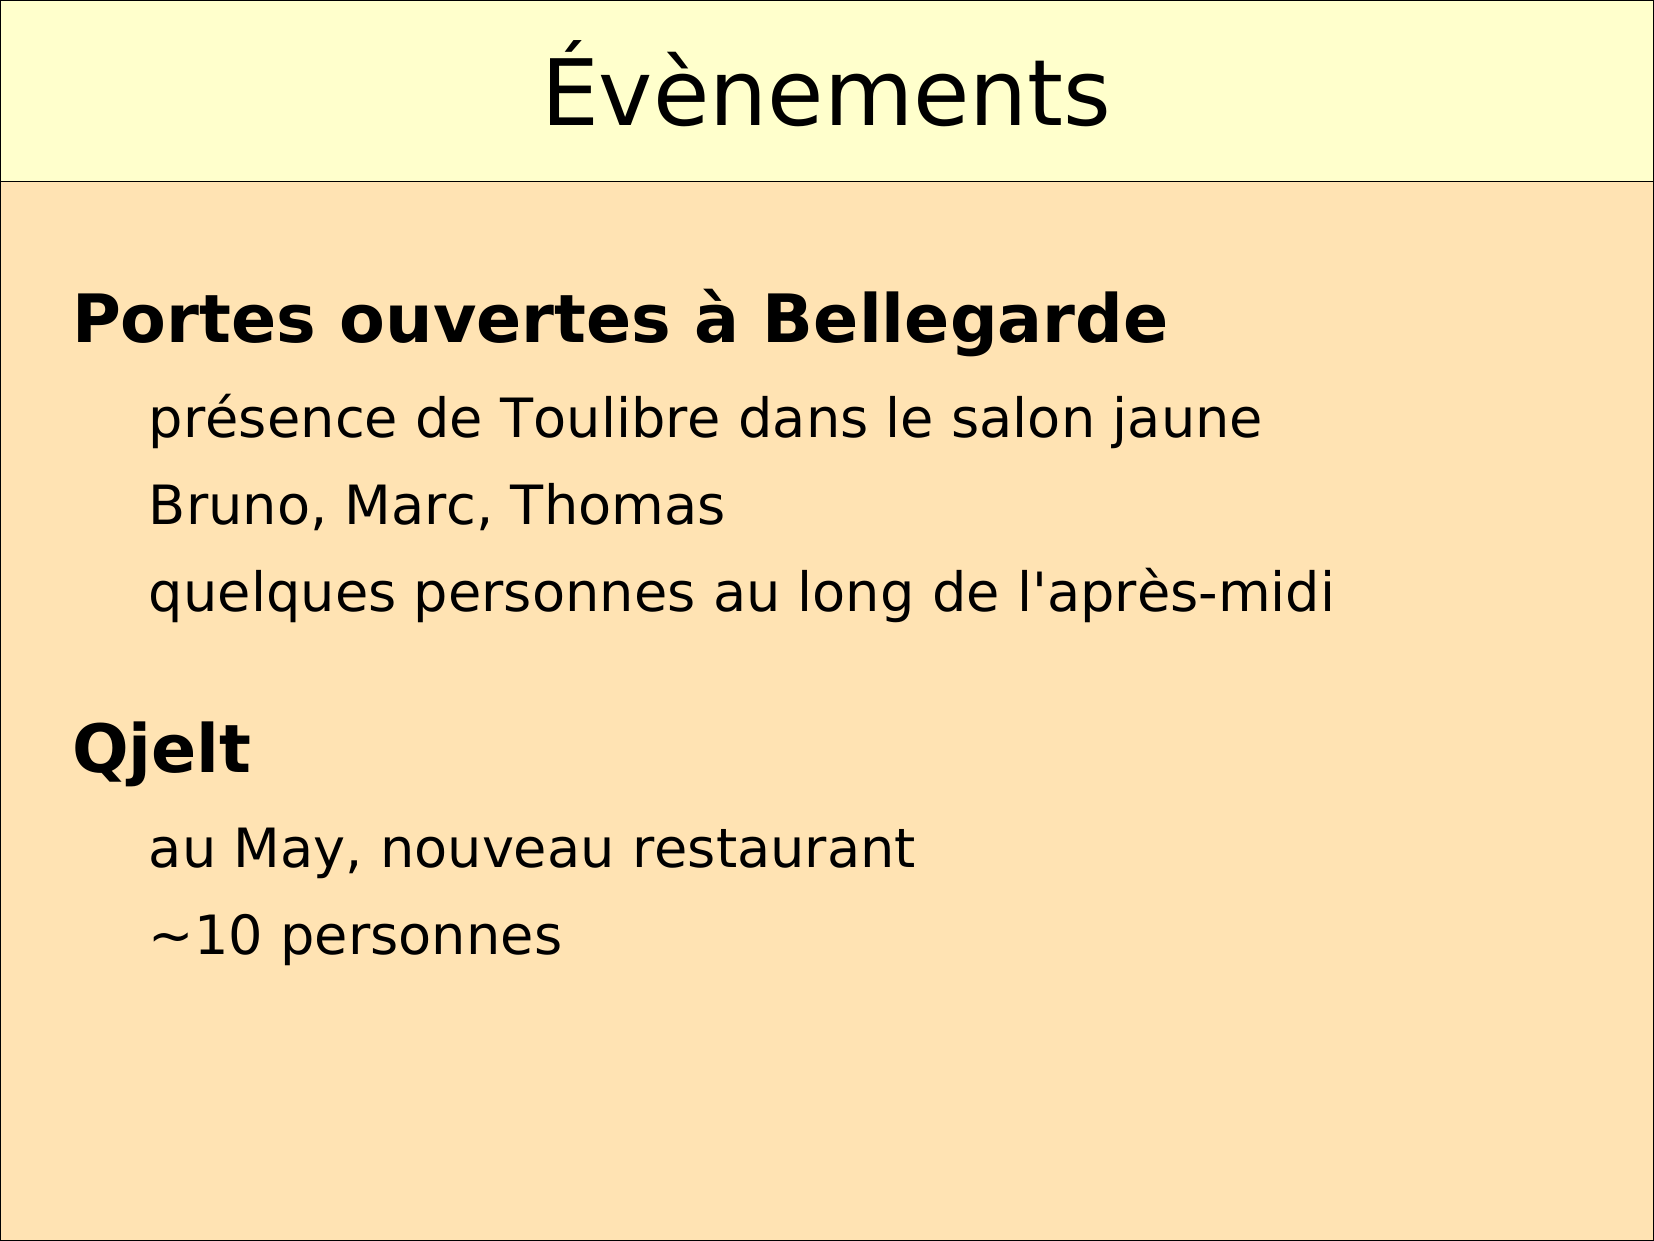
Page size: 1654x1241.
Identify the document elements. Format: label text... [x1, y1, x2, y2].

title Évènements [0, 33, 1654, 154]
list Portes ouvertes à Bellegarde présence de Toulibre dans le salon jaune Bruno, Marc, Thomas quelques personnes au long de l'après-midi Qjelt au May, nouveau restaurant ~10 personnes [54, 280, 1607, 1114]
